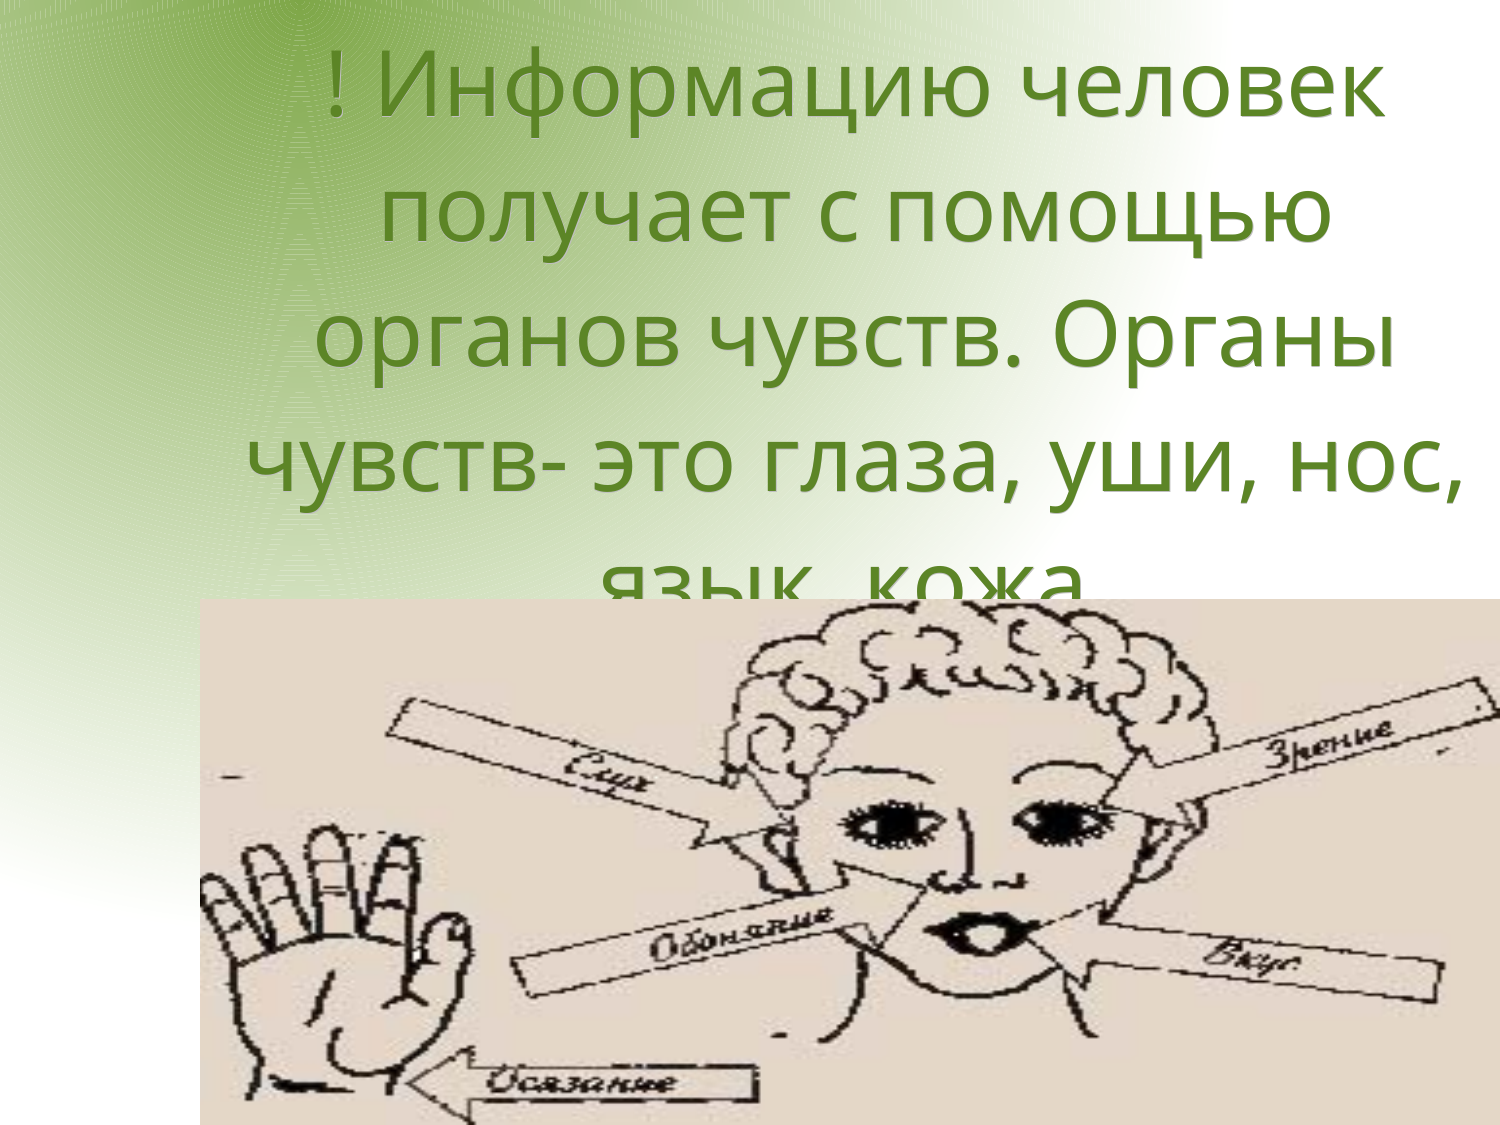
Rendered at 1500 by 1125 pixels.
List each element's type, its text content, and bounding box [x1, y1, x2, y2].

title ! Информацию человек получает с помощью органов чувств. Органы чувств- это глаза, уши, нос, язык, кожа. [212, 75, 1500, 588]
picture [200, 599, 1500, 1125]
